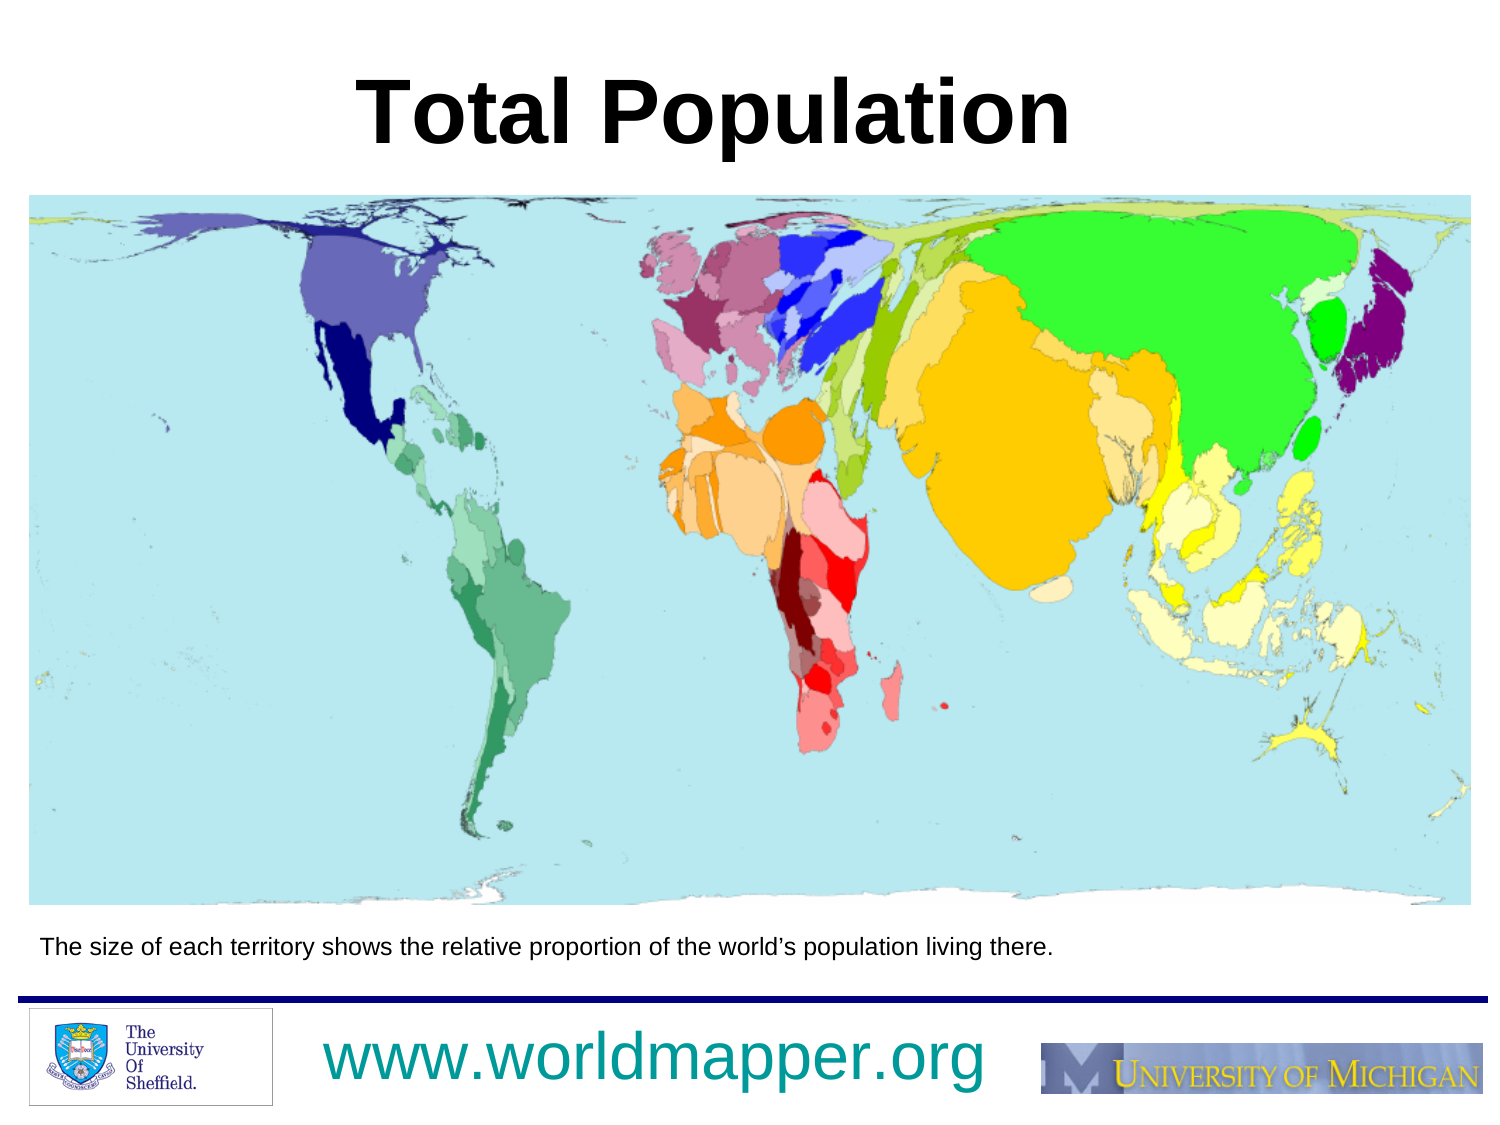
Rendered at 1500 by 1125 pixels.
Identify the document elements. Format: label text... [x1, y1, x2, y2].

title Total Population [76, 42, 1352, 195]
picture [29, 195, 1471, 905]
text_box The size of each territory shows the relative proportion of the world’s population living there. [24, 925, 1072, 969]
picture [29, 1008, 273, 1106]
picture [1041, 1043, 1483, 1094]
